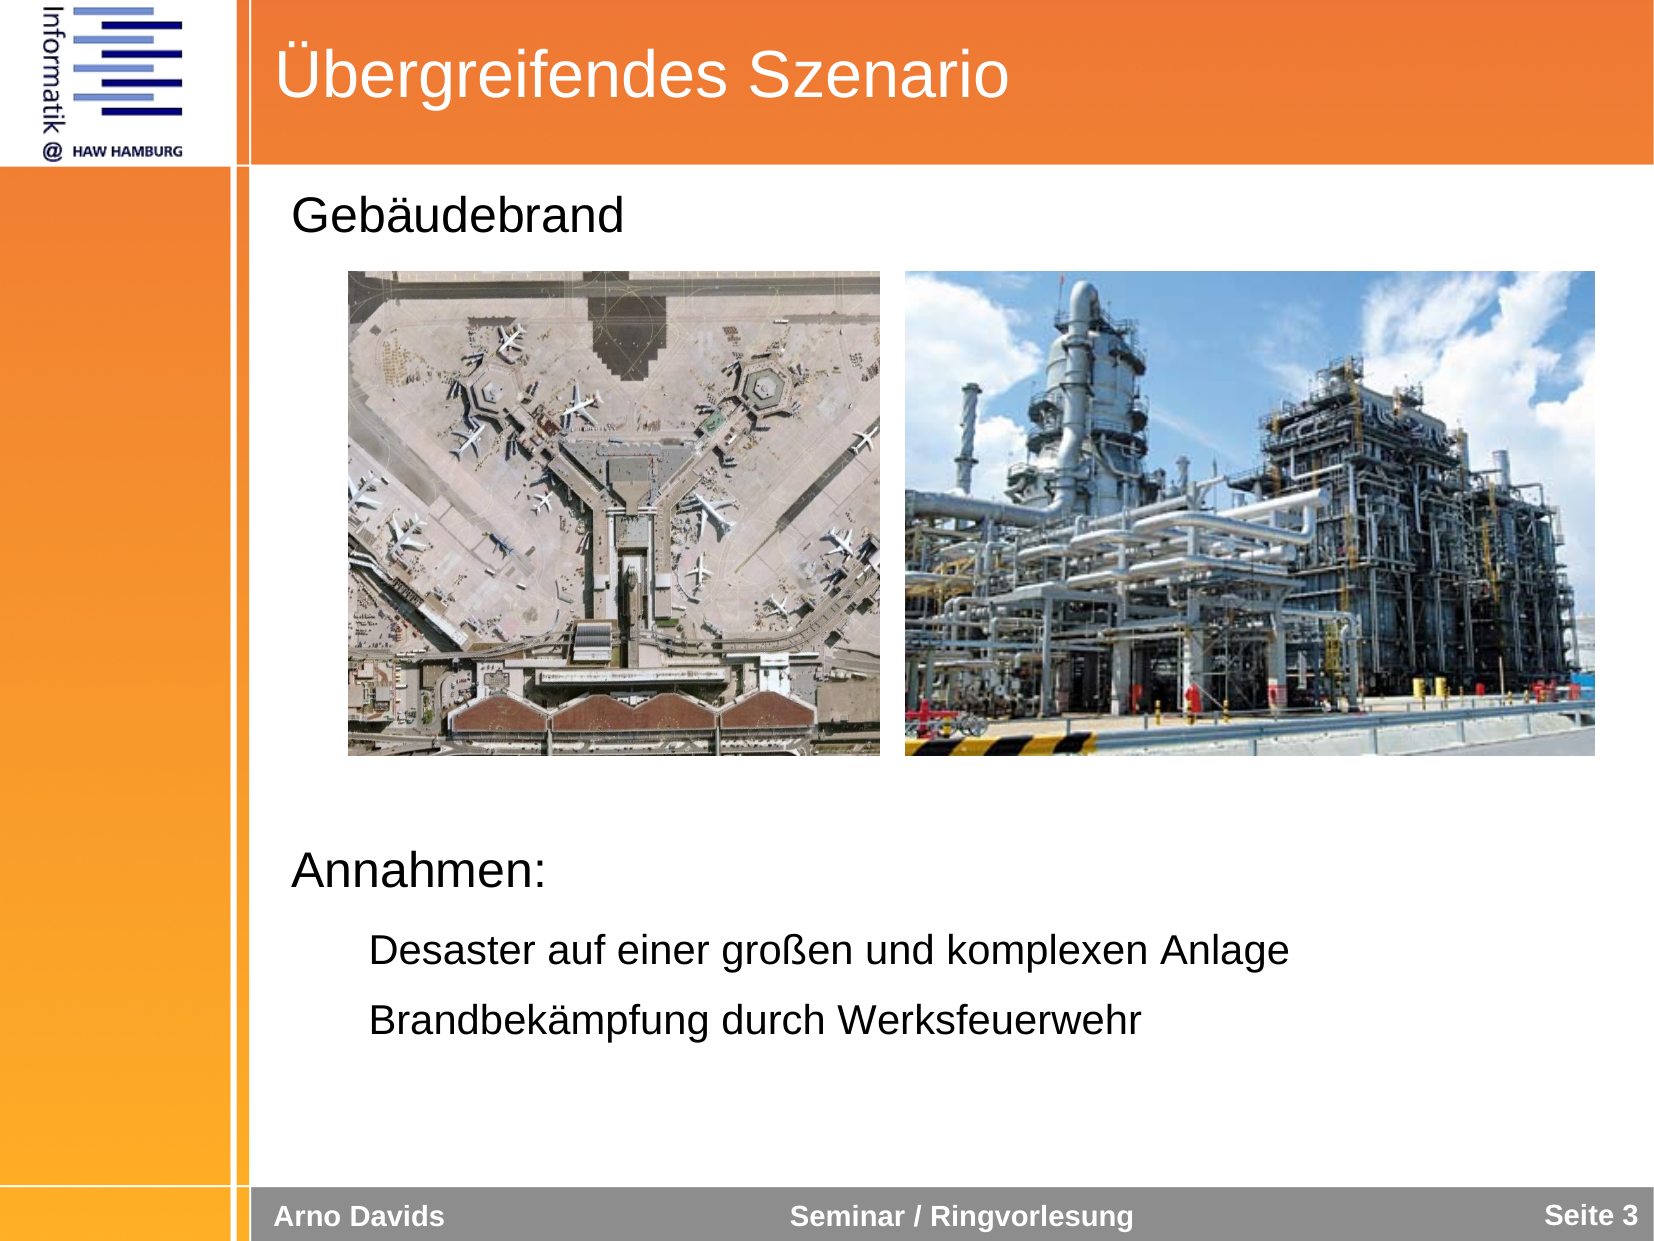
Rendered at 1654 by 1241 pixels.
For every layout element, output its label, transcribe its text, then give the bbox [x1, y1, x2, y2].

picture [0, 0, 1654, 1241]
picture [43, 5, 186, 162]
list Gebäudebrand Annahmen: Desaster auf einer großen und komplexen Anlage Brandbekämpfung durch Werksfeuerwehr [274, 187, 1576, 1175]
title Übergreifendes Szenario [274, 11, 1651, 137]
